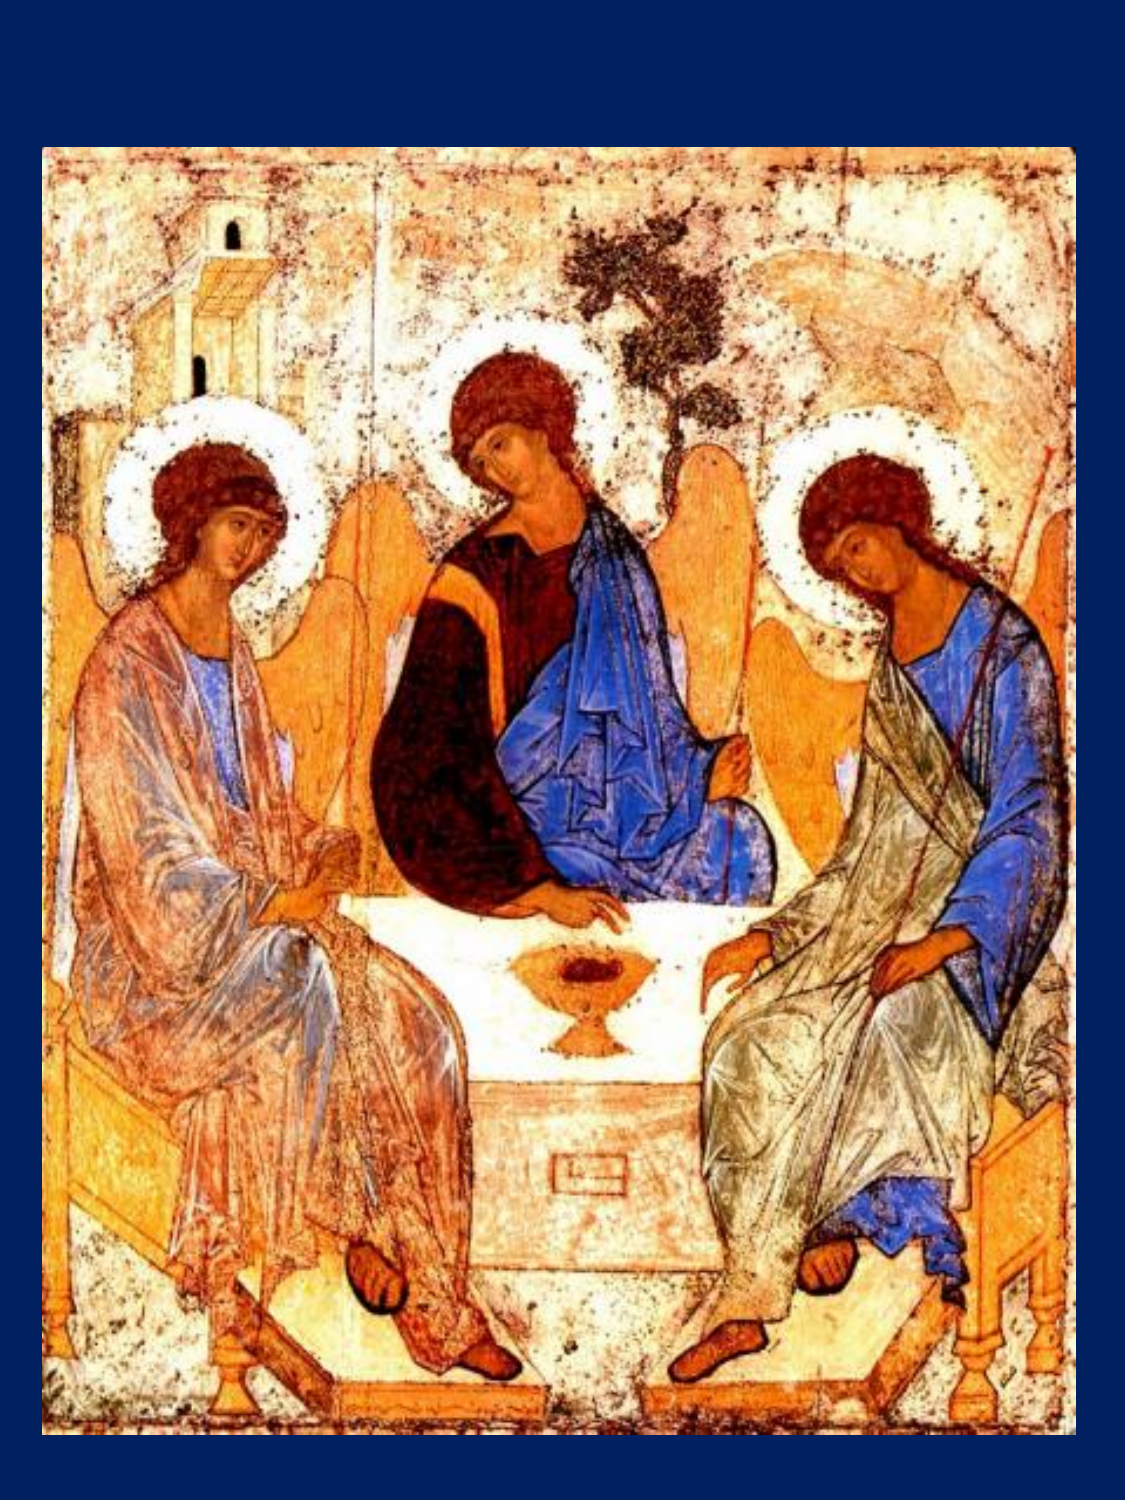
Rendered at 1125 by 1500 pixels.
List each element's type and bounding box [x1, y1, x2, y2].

picture [42, 147, 1076, 1435]
